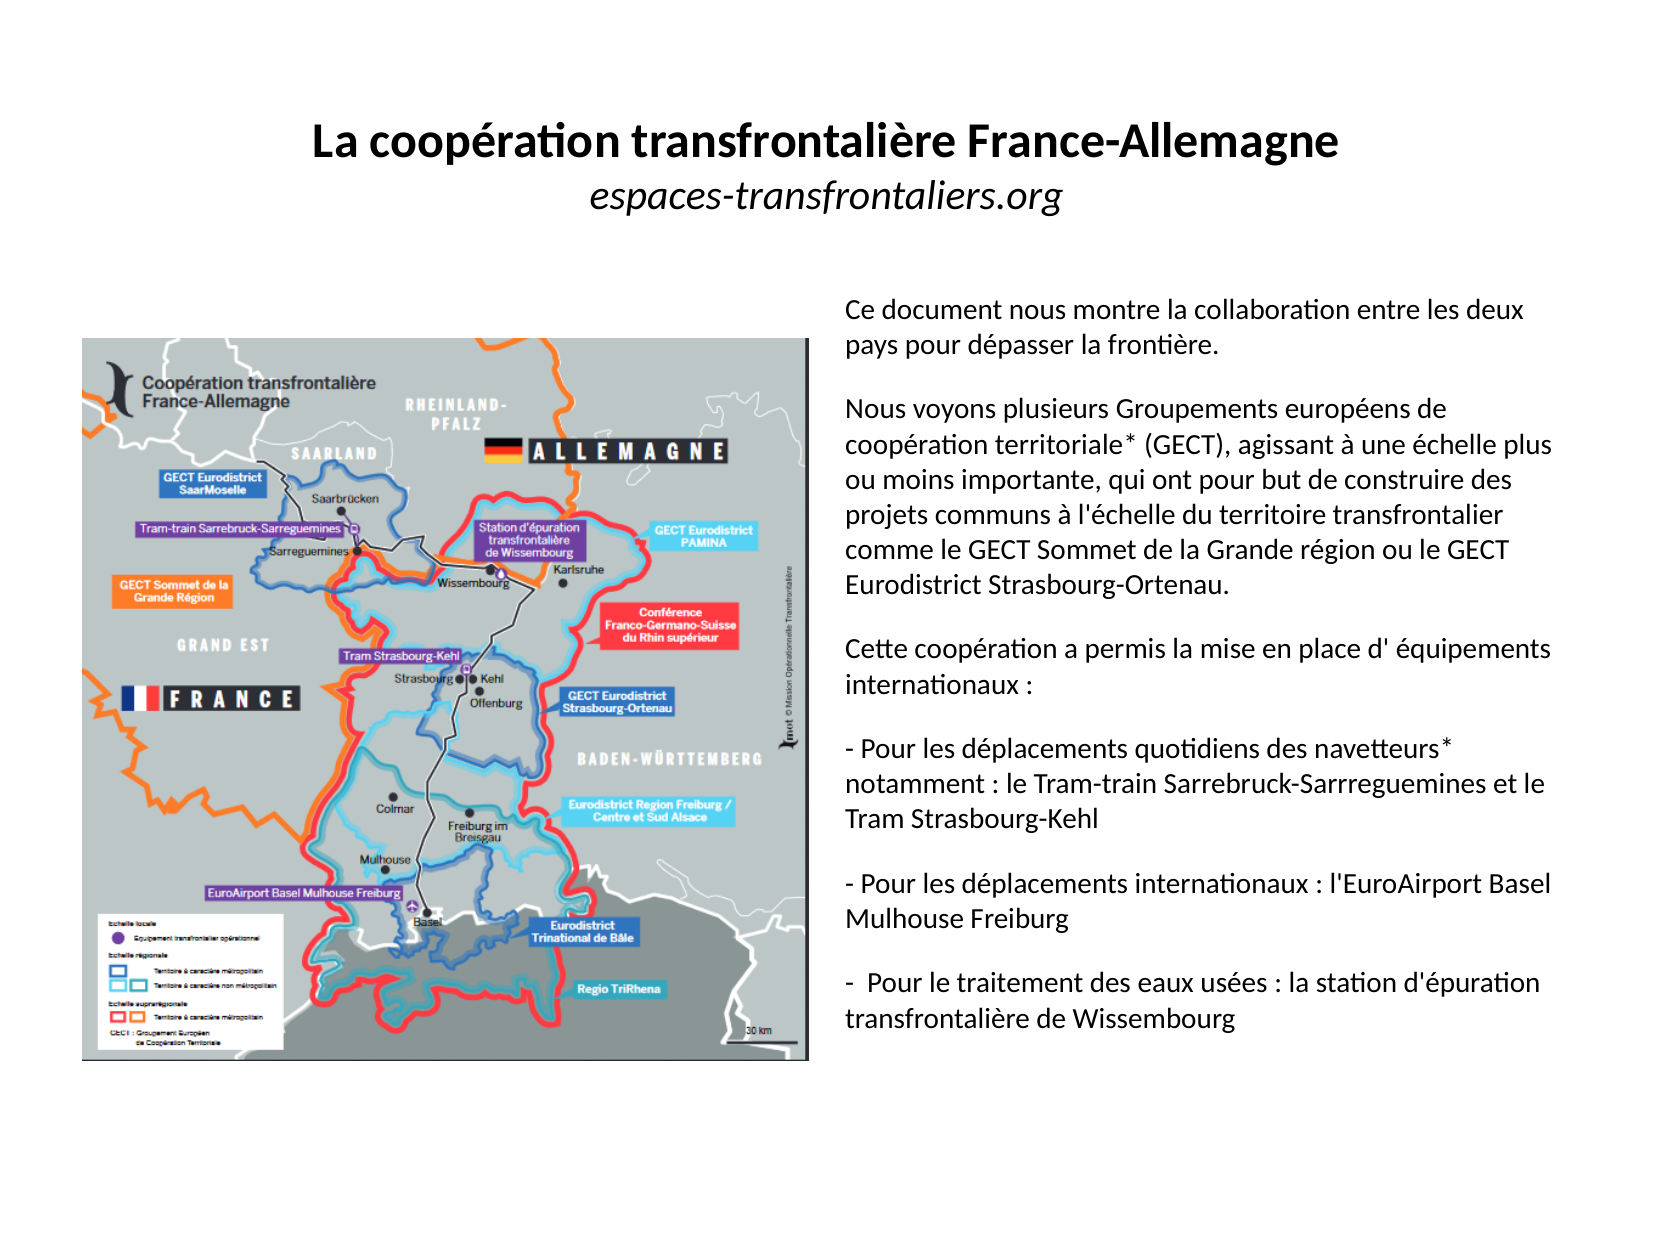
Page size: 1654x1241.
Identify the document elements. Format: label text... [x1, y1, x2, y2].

title La coopération transfrontalière France-Allemagne espaces-transfrontaliers.org [82, 59, 1571, 267]
list Ce document nous montre la collaboration entre les deux pays pour dépasser la frontière. Nous voyons plusieurs Groupements européens de coopération territoriale* (GECT), agissant à une échelle plus ou moins importante, qui ont pour but de construire des projets communs à l'échelle du territoire transfrontalier comme le GECT Sommet de la Grande région ou le GECT Eurodistrict Strasbourg-Ortenau. Cette coopération a permis la mise en place d' équipements internationaux : - Pour les déplacements quotidiens des navetteurs* notamment : le Tram-train Sarrebruck-Sarrreguemines et le Tram Strasbourg-Kehl - Pour les déplacements internationaux : l'EuroAirport Basel Mulhouse Freiburg - Pour le traitement des eaux usées : la station d'épuration transfrontalière de Wissembourg [845, 290, 1572, 1109]
picture [82, 338, 809, 1061]
